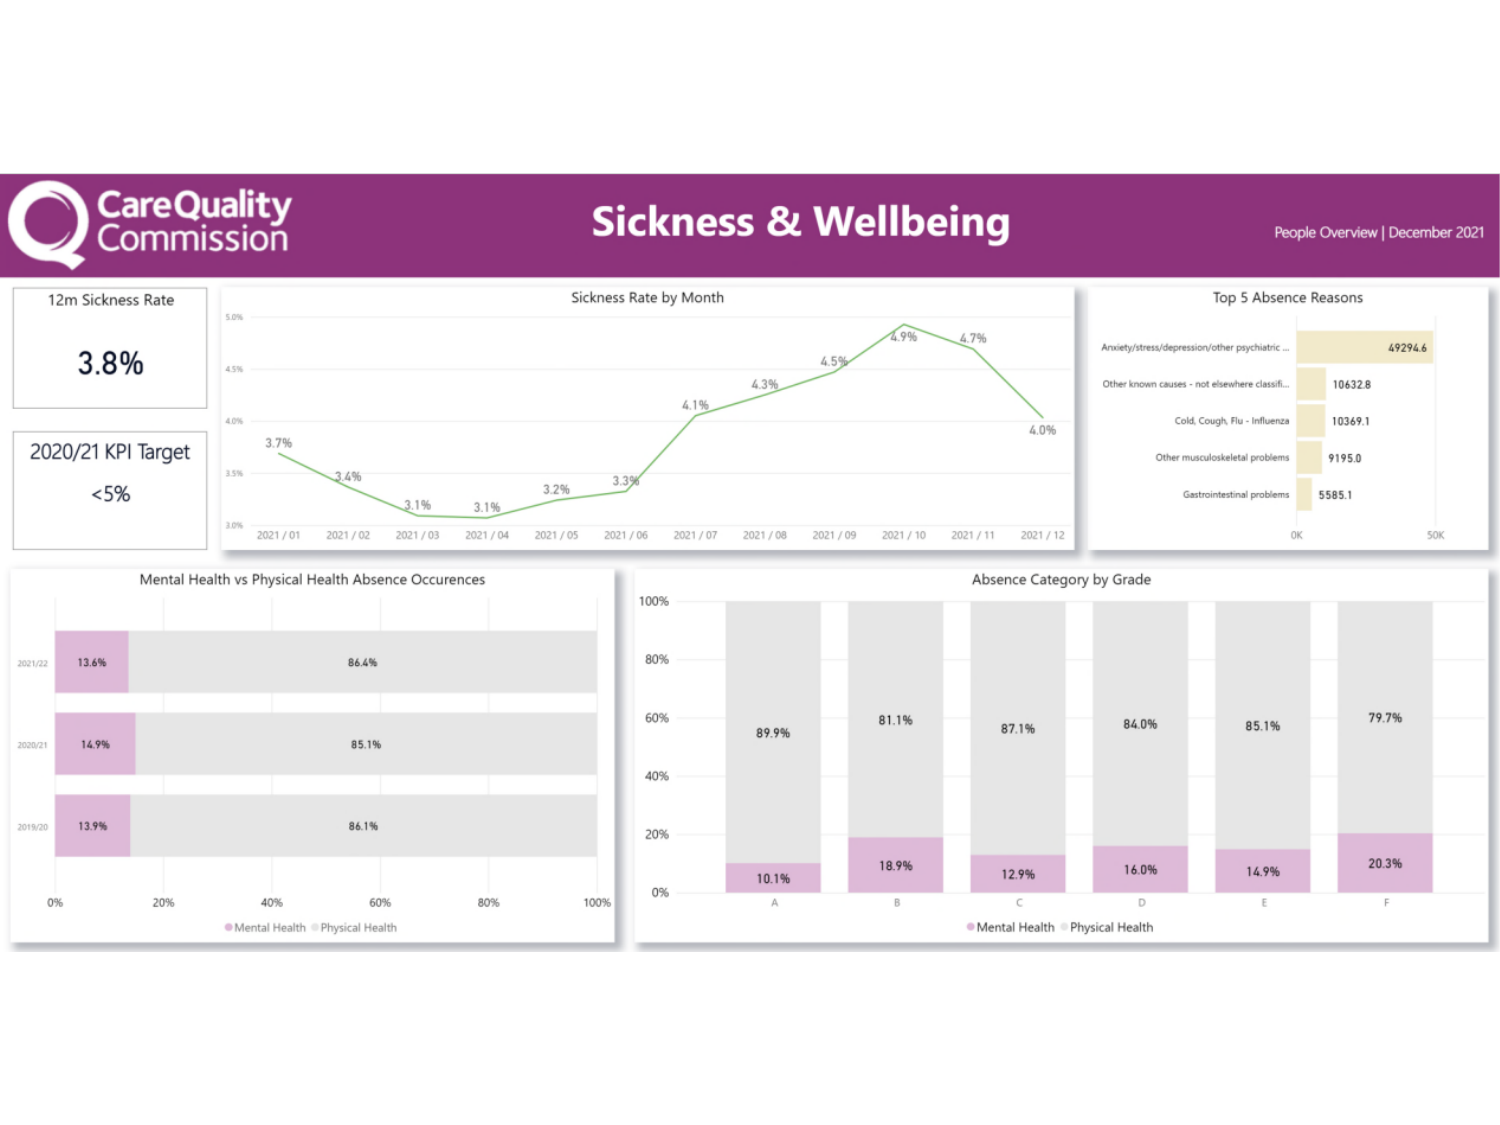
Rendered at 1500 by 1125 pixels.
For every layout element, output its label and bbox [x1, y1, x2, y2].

picture [0, 173, 1500, 952]
